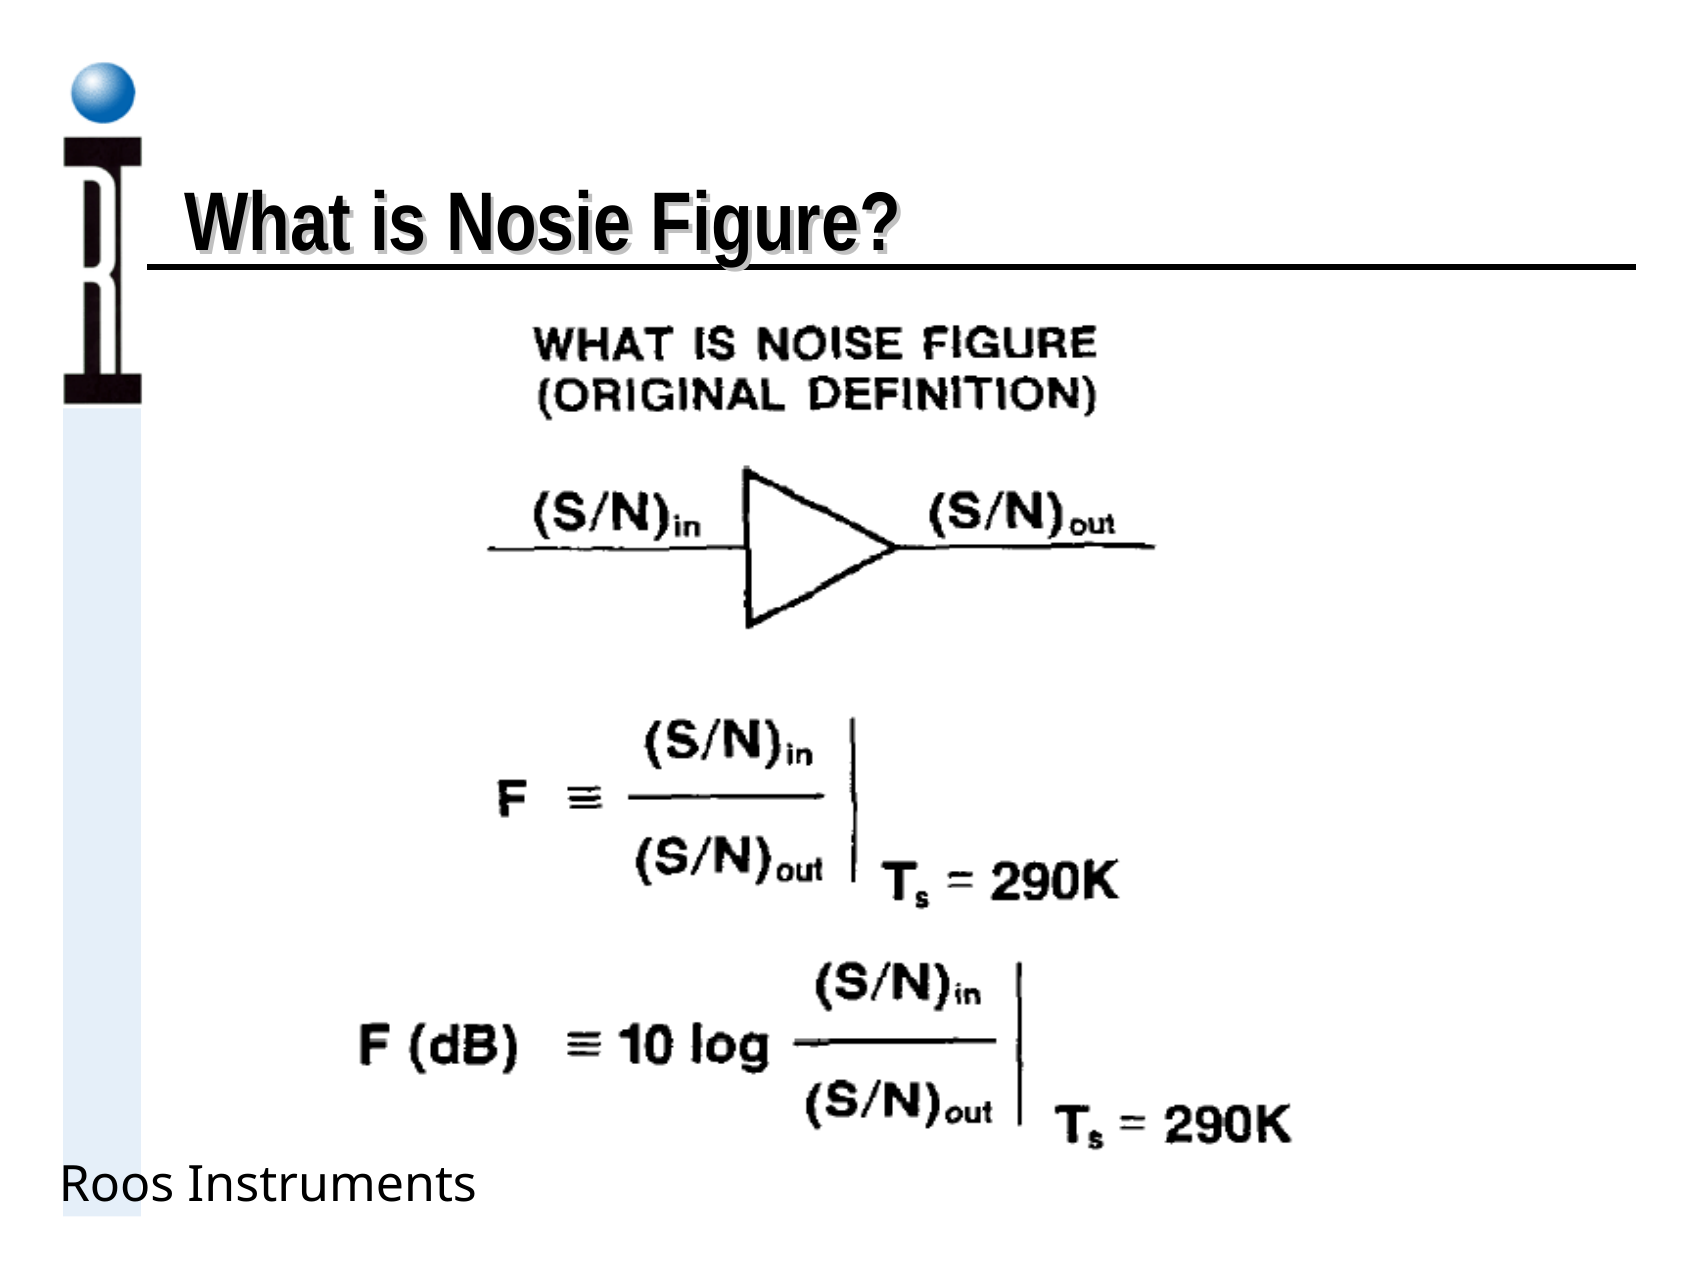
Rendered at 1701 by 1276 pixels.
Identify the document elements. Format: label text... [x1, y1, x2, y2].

picture [59, 58, 147, 411]
picture [290, 297, 1308, 1161]
text_box What is Nosie Figure? [184, 92, 1539, 268]
